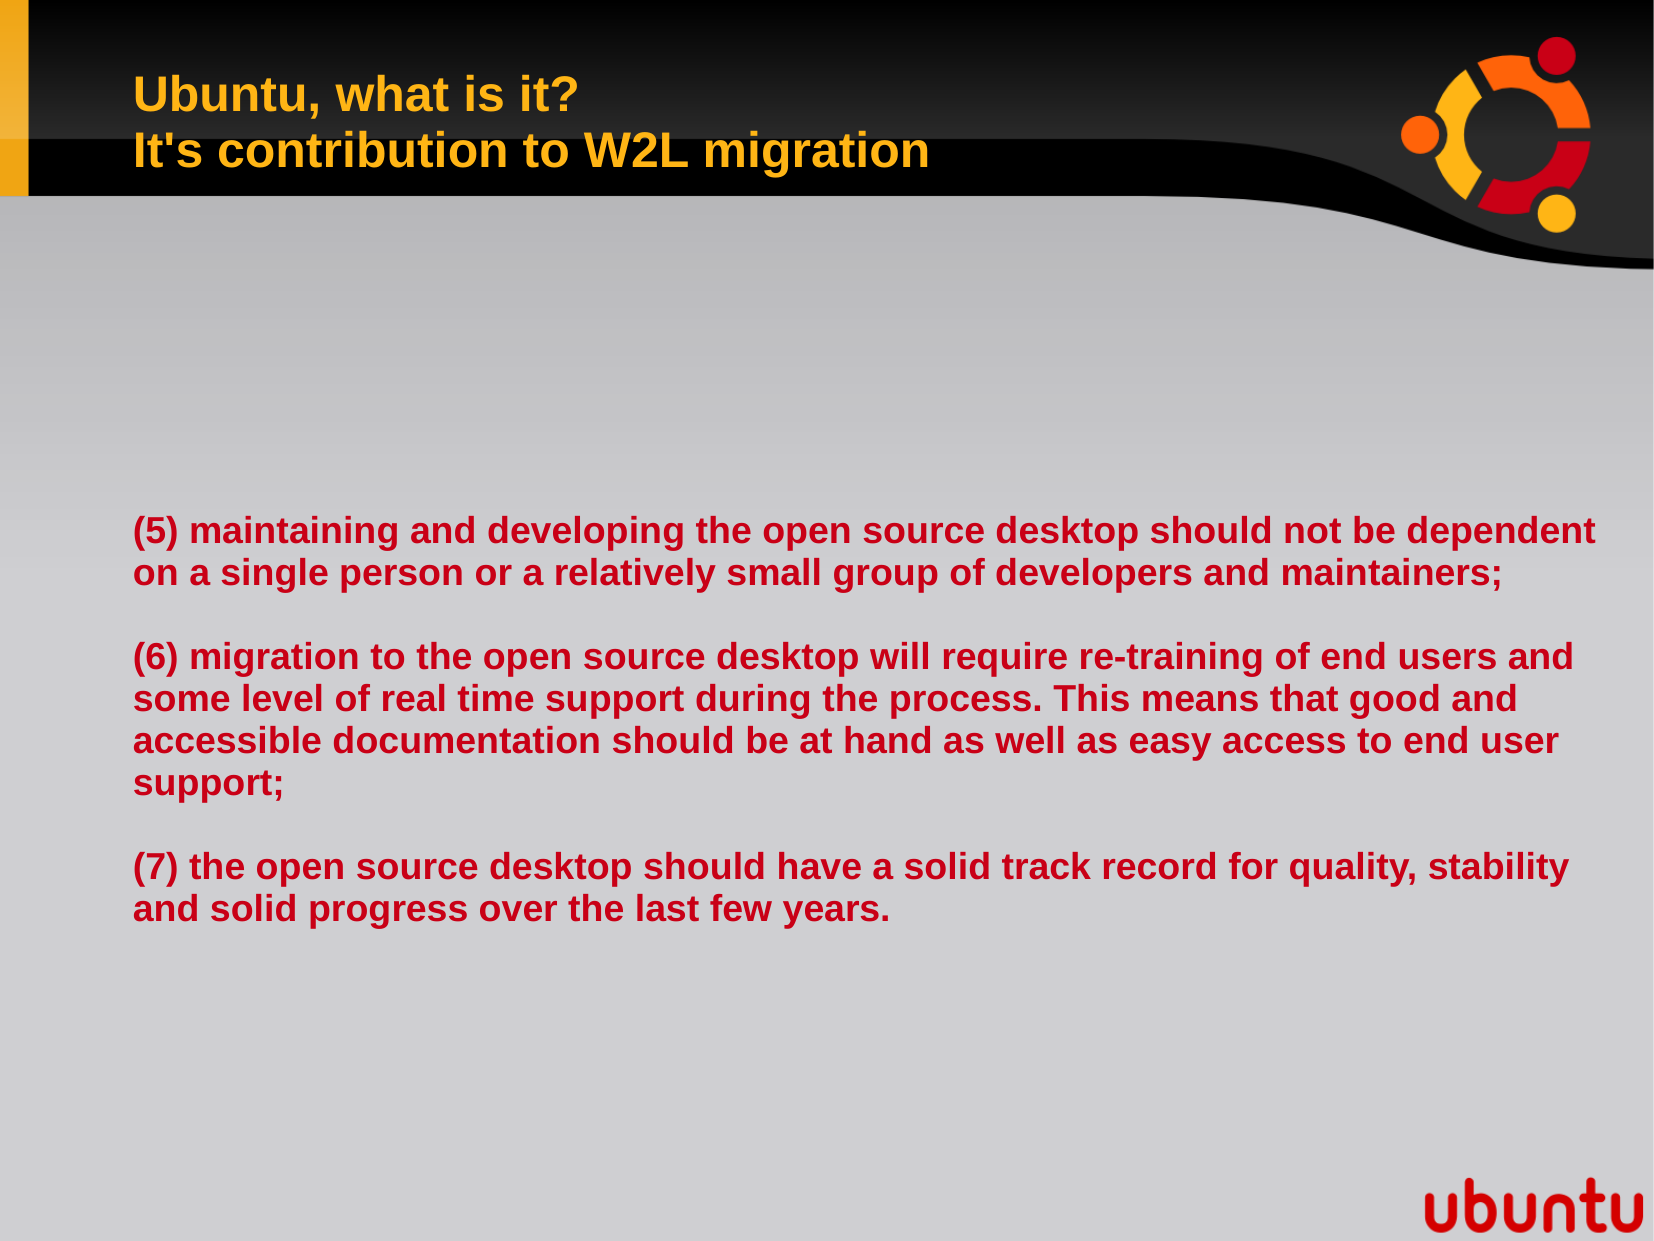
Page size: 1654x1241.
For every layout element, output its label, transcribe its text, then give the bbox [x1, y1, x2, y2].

text_box Ubuntu, what is it? It's contribution to W2L migration [118, 59, 1093, 186]
picture [0, 0, 1654, 1241]
text_box (5) maintaining and developing the open source desktop should not be dependent on a single person or a relatively small group of developers and maintainers; (6) migration to the open source desktop will require re-training of end users and some level of real time support during the process. This means that good and accessible documentation should be at hand as well as easy access to end user support; (7) the open source desktop should have a solid track record for quality, stability and solid progress over the last few years. [118, 501, 1625, 937]
